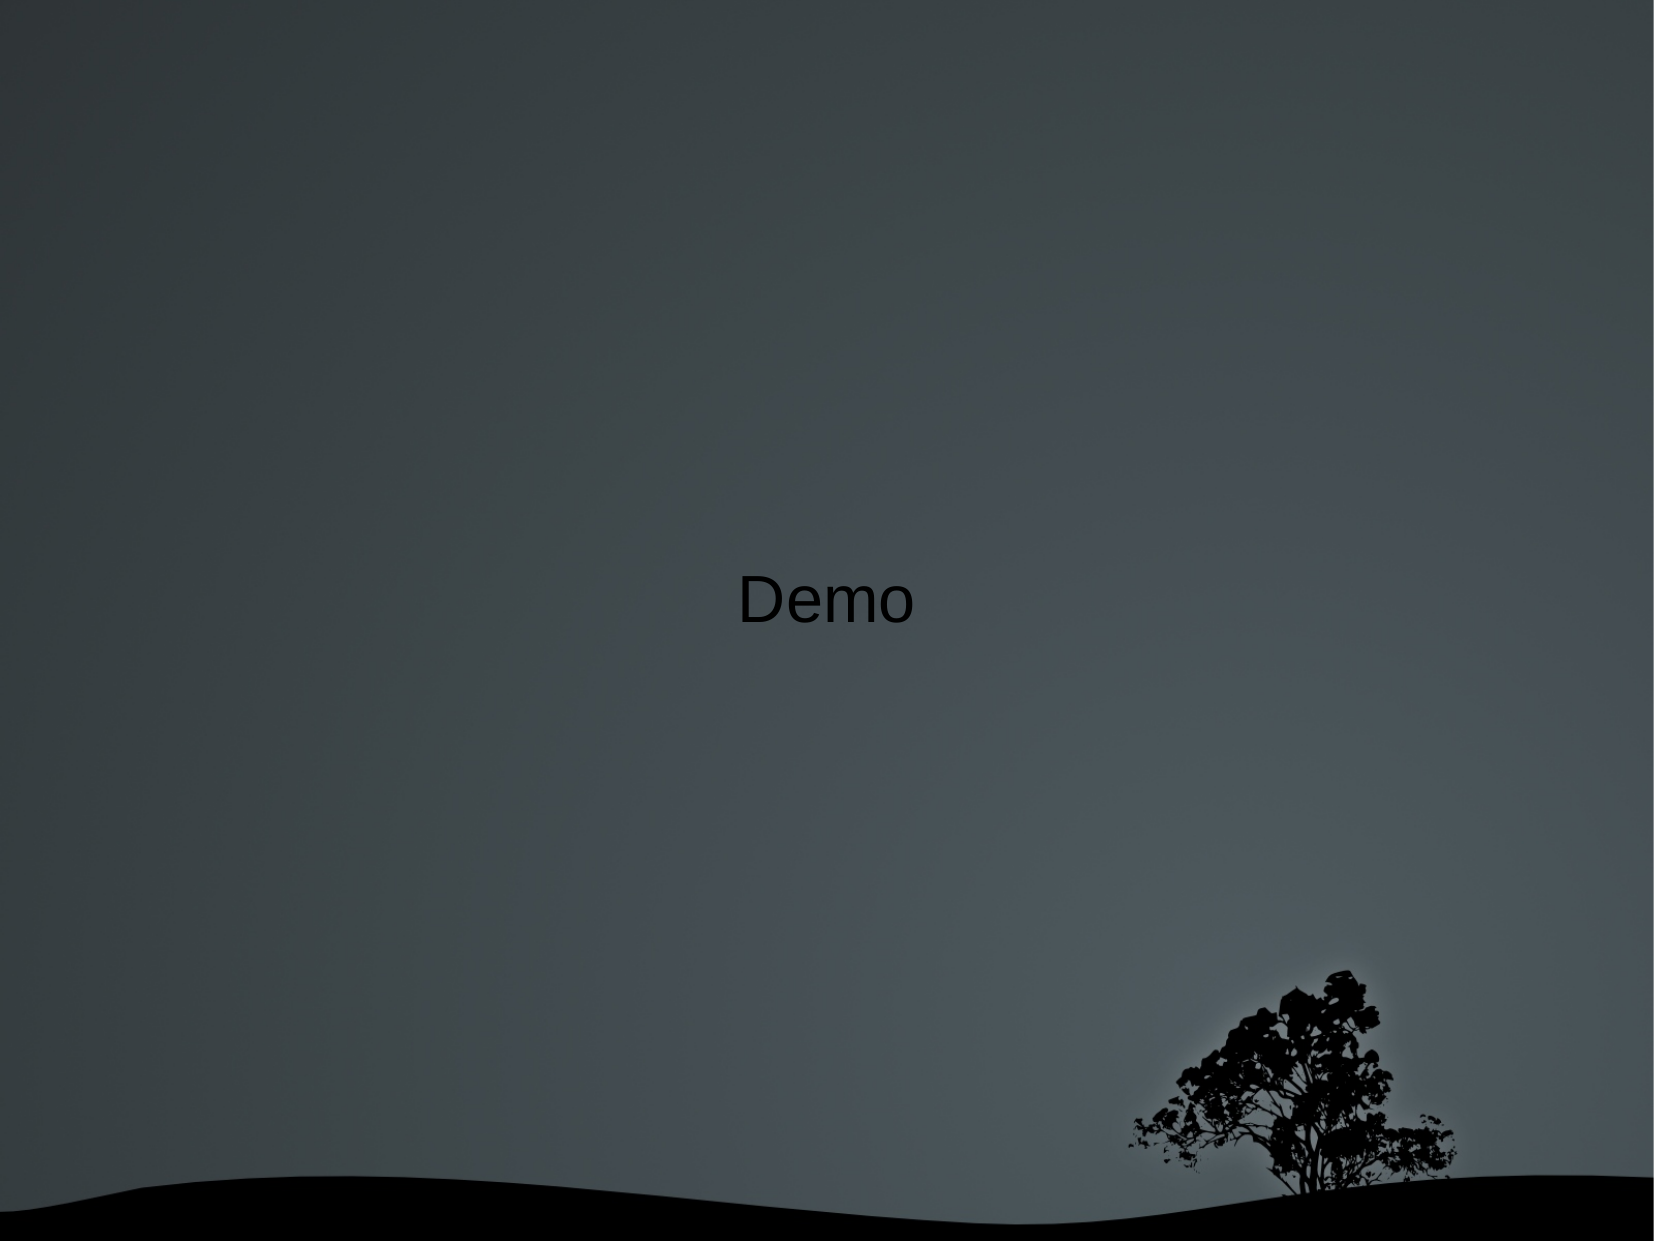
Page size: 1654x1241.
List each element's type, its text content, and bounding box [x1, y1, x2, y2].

picture [0, 0, 1654, 1241]
subtitle Demo [82, 197, 1571, 1001]
